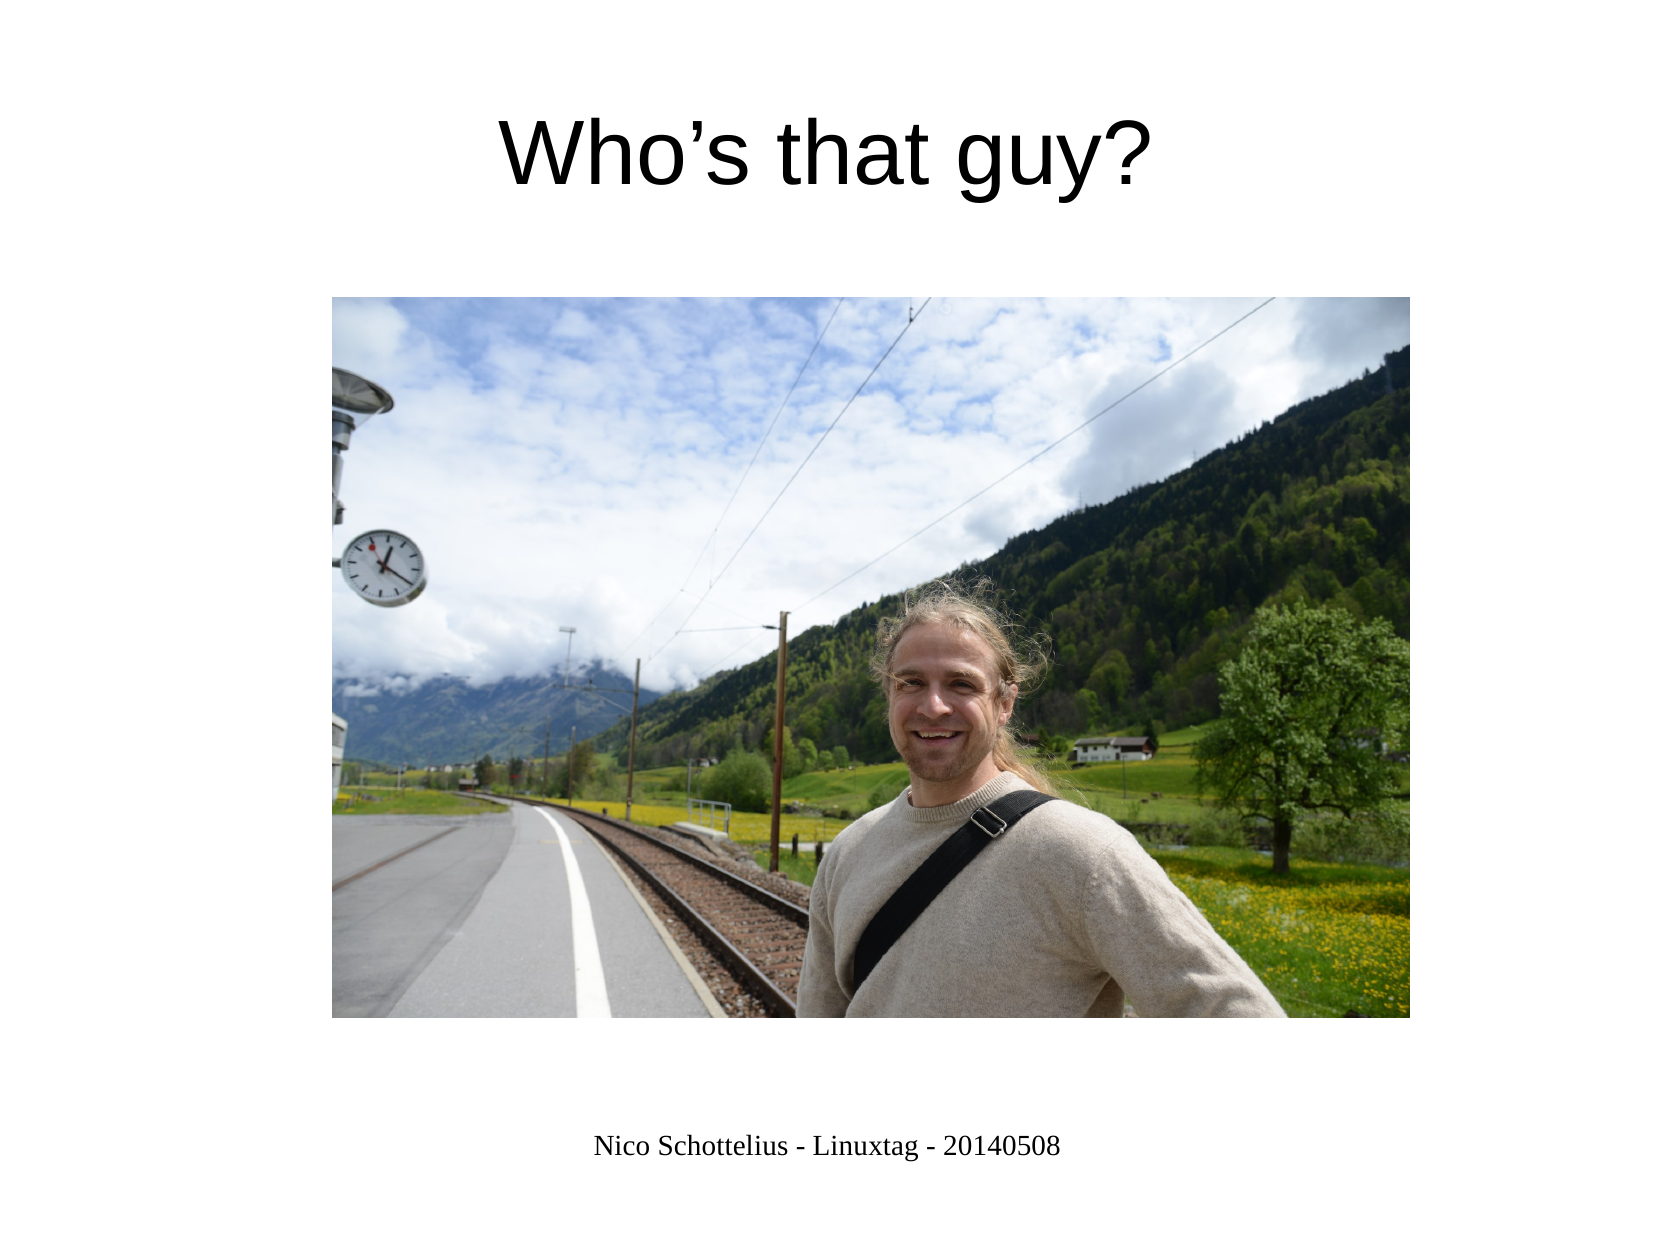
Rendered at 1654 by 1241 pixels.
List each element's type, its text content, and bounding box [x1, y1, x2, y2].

title Who’s that guy? [82, 49, 1571, 257]
picture [332, 297, 1410, 1018]
